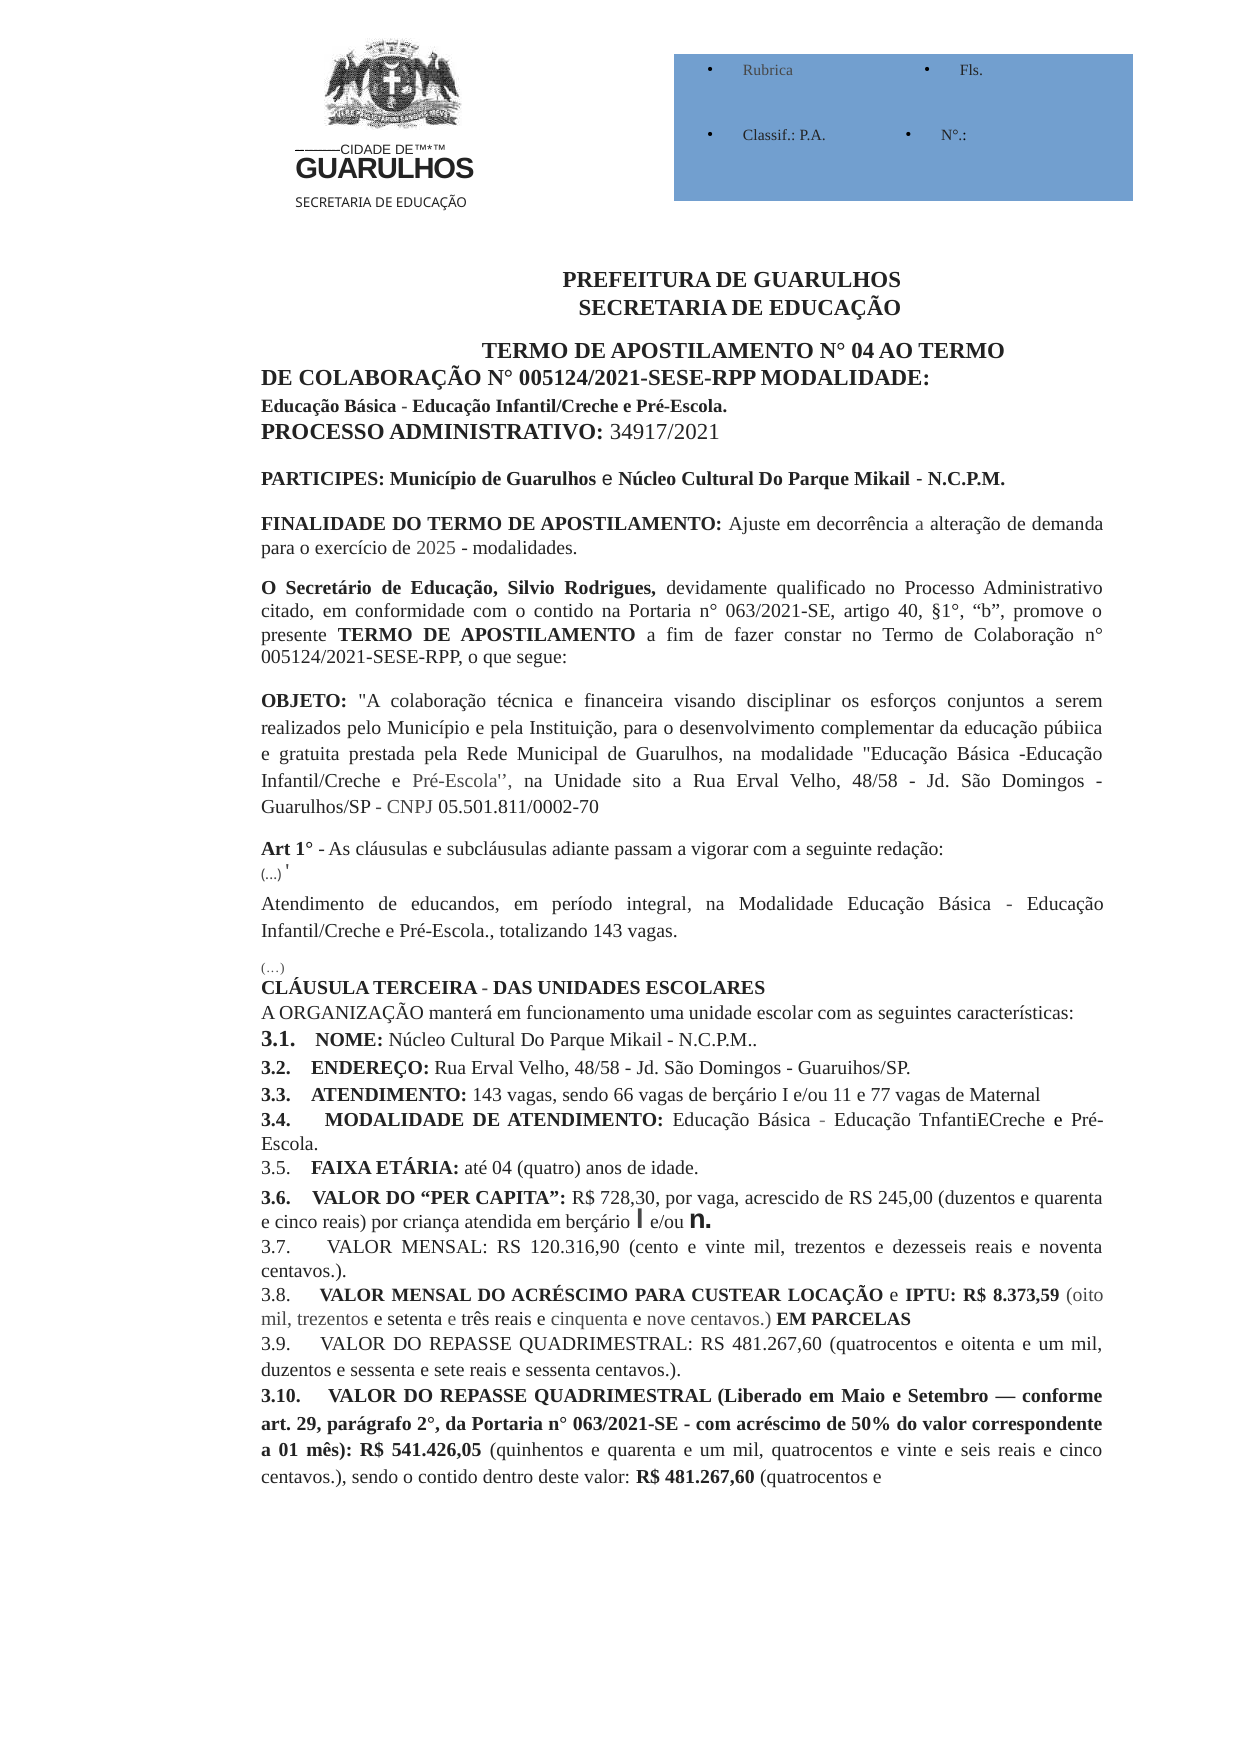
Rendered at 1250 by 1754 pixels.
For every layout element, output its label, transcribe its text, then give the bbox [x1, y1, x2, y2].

text_box PREFEITURA DE GUARULHOS SECRETARIA DE EDUCAÇÃO TERMO DE APOSTILAMENTO N° 04 AO TERMO DE COLABORAÇÃO N° 005124/2021-SESE-RPP MODALIDADE: Educação Básica - Educação Infantil/Creche e Pré-Escola. PROCESSO ADMINISTRATIVO: 34917/2021 PARTICIPES: Município de Guarulhos e Núcleo Cultural Do Parque Mikail - N.C.P.M. FINALIDADE DO TERMO DE APOSTILAMENTO: Ajuste em decorrência a alteração de demanda para o exercício de 2025 - modalidades. O Secretário de Educação, Silvio Rodrigues, devidamente qualificado no Processo Administrativo citado, em conformidade com o contido na Portaria n° 063/2021-SE, artigo 40, §1°, “b”, promove o presente TERMO DE APOSTILAMENTO a fim de fazer constar no Termo de Colaboração n° 005124/2021-SESE-RPP, o que segue: OBJETO: "A colaboração técnica e financeira visando disciplinar os esforços conjuntos a serem realizados pelo Município e pela Instituição, para o desenvolvimento complementar da educação púbiica e gratuita prestada pela Rede Municipal de Guarulhos, na modalidade "Educação Básica -Educação Infantil/Creche e Pré-Escola'’, na Unidade sito a Rua Erval Velho, 48/58 - Jd. São Domingos - Guarulhos/SP - CNPJ 05.501.811/0002-70 Art 1° - As cláusulas e subcláusulas adiante passam a vigorar com a seguinte redação: (...) ' Atendimento de educandos, em período integral, na Modalidade Educação Básica - Educação Infantil/Creche e Pré-Escola., totalizando 143 vagas. (...) CLÁUSULA TERCEIRA - DAS UNIDADES ESCOLARES A ORGANIZAÇÃO manterá em funcionamento uma unidade escolar com as seguintes características: 3.1. NOME: Núcleo Cultural Do Parque Mikail - N.C.P.M.. 3.2. ENDEREÇO: Rua Erval Velho, 48/58 - Jd. São Domingos - Guaruihos/SP. 3.3. ATENDIMENTO: 143 vagas, sendo 66 vagas de berçário I e/ou 11 e 77 vagas de Maternal 3.4. MODALIDADE DE ATENDIMENTO: Educação Básica - Educação TnfantiECreche e Pré-Escola. 3.5. FAIXA ETÁRIA: até 04 (quatro) anos de idade. 3.6. VALOR DO “PER CAPITA”: R$ 728,30, por vaga, acrescido de RS 245,00 (duzentos e quarenta e cinco reais) por criança atendida em berçário l e/ou n. 3.7. VALOR MENSAL: RS 120.316,90 (cento e vinte mil, trezentos e dezesseis reais e noventa centavos.). 3.8. VALOR MENSAL DO ACRÉSCIMO PARA CUSTEAR LOCAÇÃO e IPTU: R$ 8.373,59 (oito mil, trezentos e setenta e três reais e cinquenta e nove centavos.) EM PARCELAS 3.9. VALOR DO REPASSE QUADRIMESTRAL: RS 481.267,60 (quatrocentos e oitenta e um mil, duzentos e sessenta e sete reais e sessenta centavos.). 3.10. VALOR DO REPASSE QUADRIMESTRAL (Liberado em Maio e Setembro — conforme art. 29, parágrafo 2°, da Portaria n° 063/2021-SE - com acréscimo de 50% do valor correspondente a 01 mês): R$ 541.426,05 (quinhentos e quarenta e um mil, quatrocentos e vinte e seis reais e cinco centavos.), sendo o contido dentro deste valor: R$ 481.267,60 (quatrocentos e [261, 264, 1104, 1616]
text_box ----------CIDADE DE™*™ GUARULHOS SECRETARIA DE EDUCAÇÃO [296, 131, 491, 203]
picture [324, 38, 462, 130]
table_cell N°.: [843, 119, 1133, 201]
table_cell Classif.: P.A. [674, 119, 843, 201]
table_header Fls. [843, 54, 1133, 119]
table_header Rubrica [674, 54, 843, 119]
